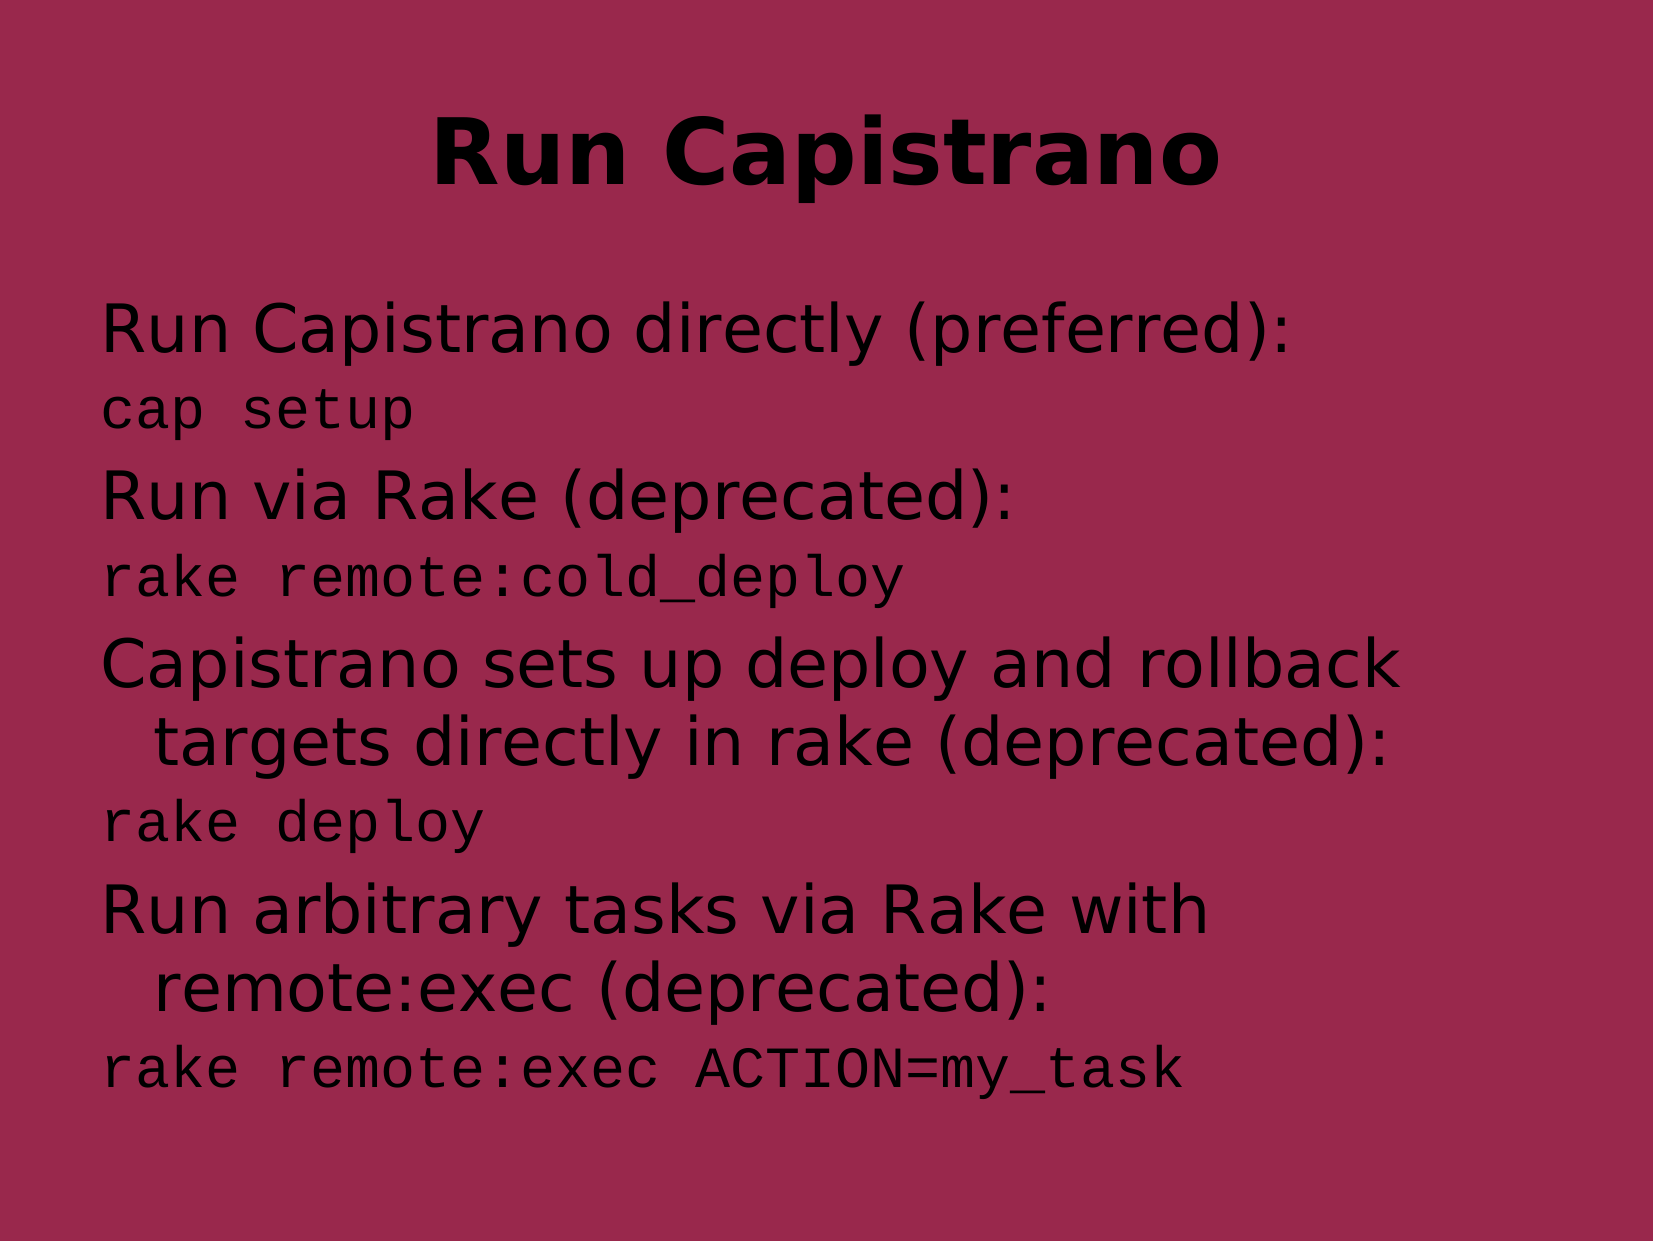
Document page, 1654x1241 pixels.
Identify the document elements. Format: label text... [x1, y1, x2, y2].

title Run Capistrano [82, 56, 1571, 250]
list Run Capistrano directly (preferred): cap setup Run via Rake (deprecated): rake remote:cold_deploy Capistrano sets up deploy and rollback targets directly in rake (deprecated): rake deploy Run arbitrary tasks via Rake with remote:exec (deprecated): rake remote:exec ACTION=my_task [82, 290, 1571, 1105]
